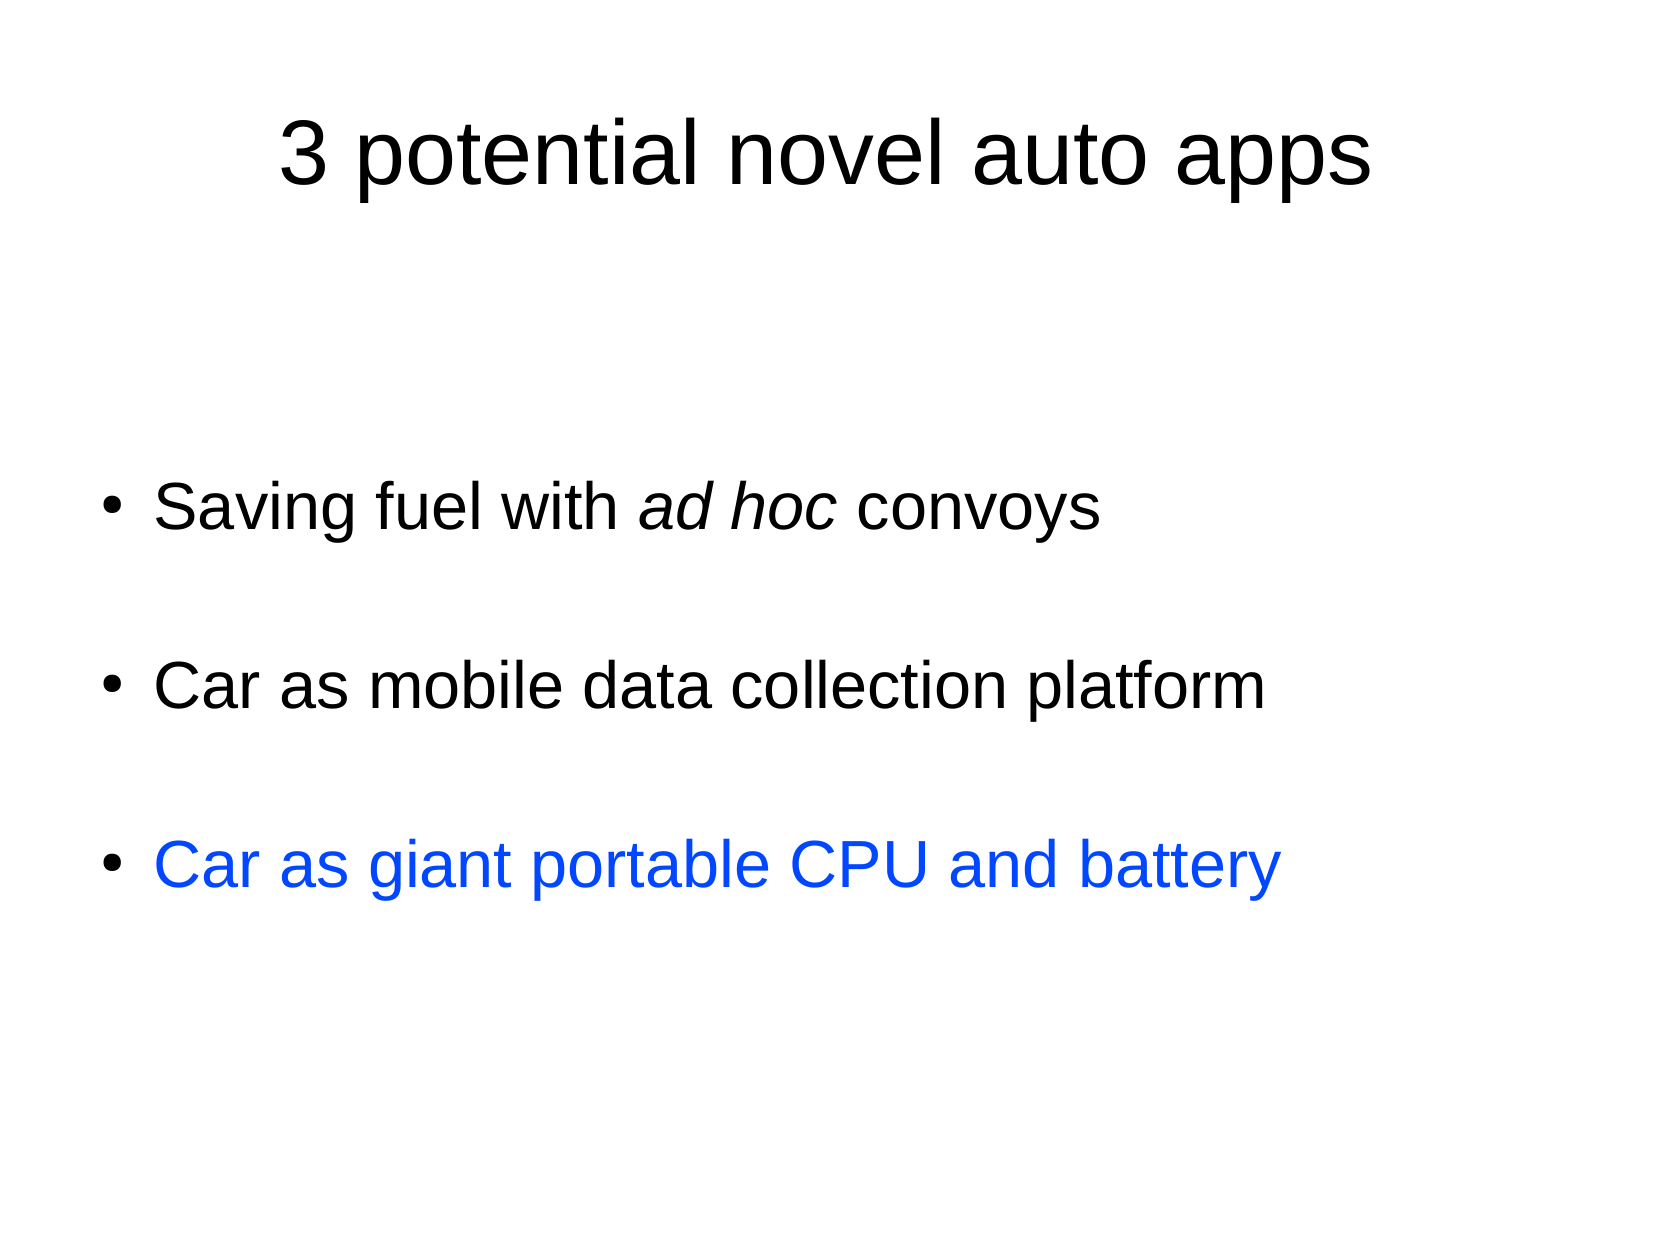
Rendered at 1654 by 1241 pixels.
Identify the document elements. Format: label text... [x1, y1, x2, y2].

list Saving fuel with ad hoc convoys Car as mobile data collection platform Car as giant portable CPU and battery [82, 290, 1571, 1109]
title 3 potential novel auto apps [82, 49, 1571, 257]
